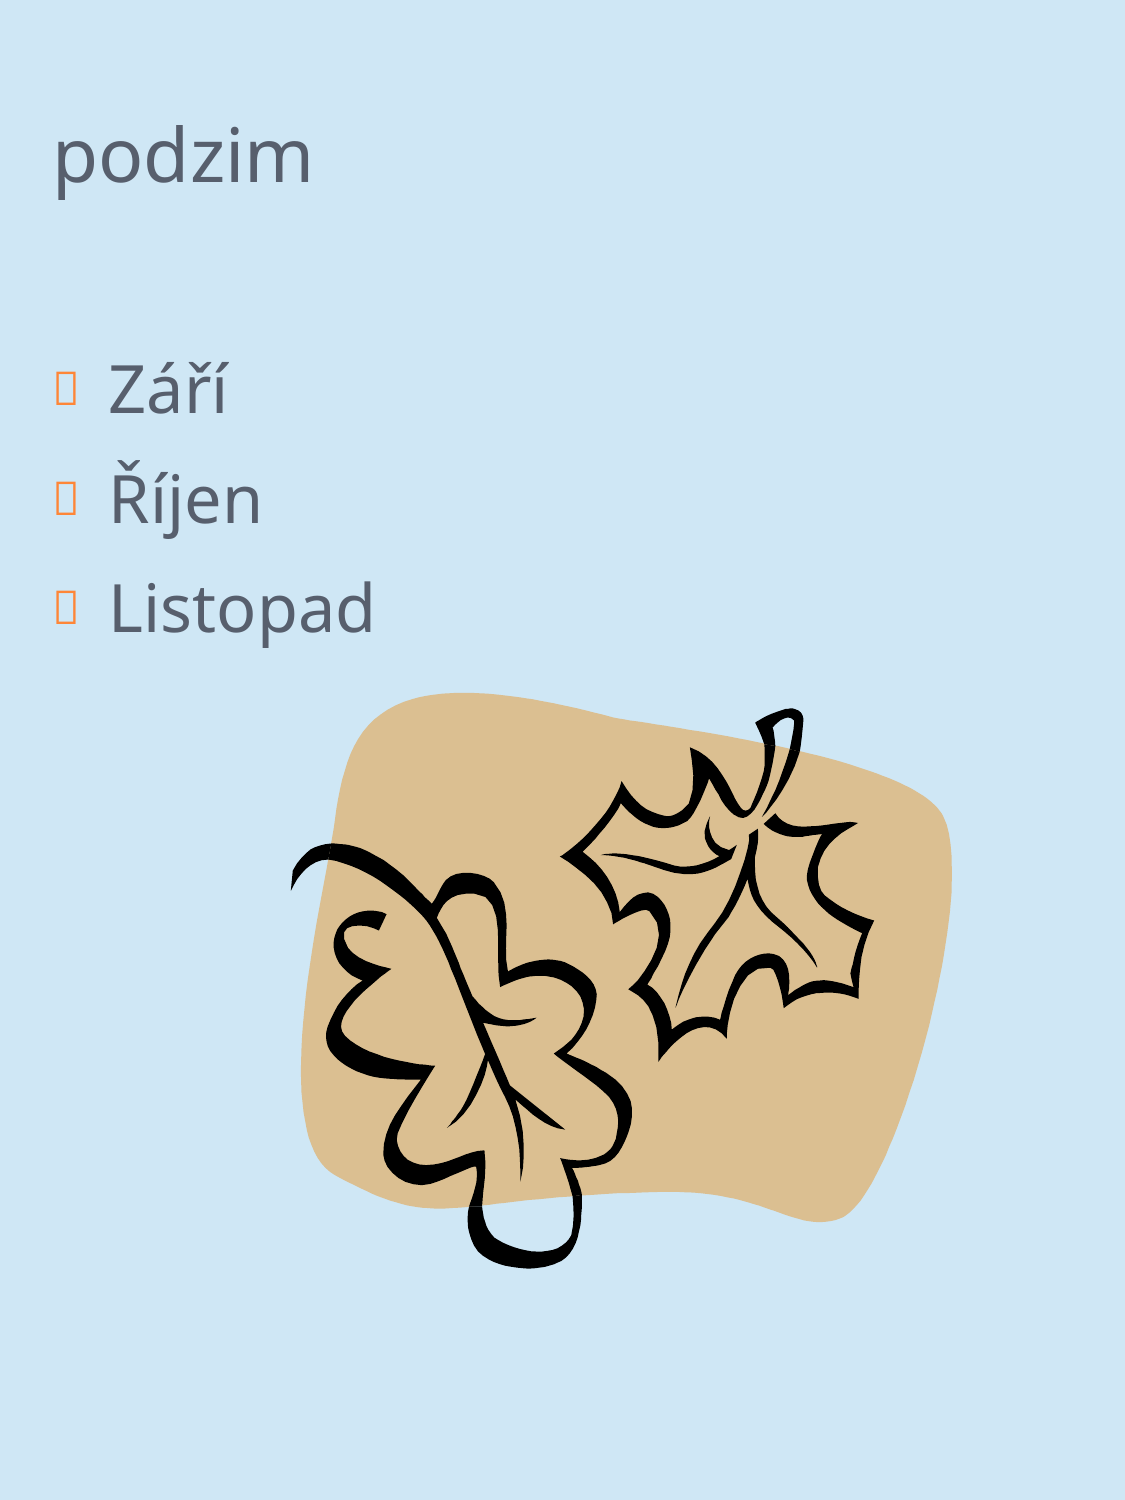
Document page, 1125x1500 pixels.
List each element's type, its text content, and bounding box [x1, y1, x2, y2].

list Září Říjen Listopad [37, 339, 1107, 1330]
picture [290, 690, 953, 1270]
title podzim [37, 99, 1107, 284]
